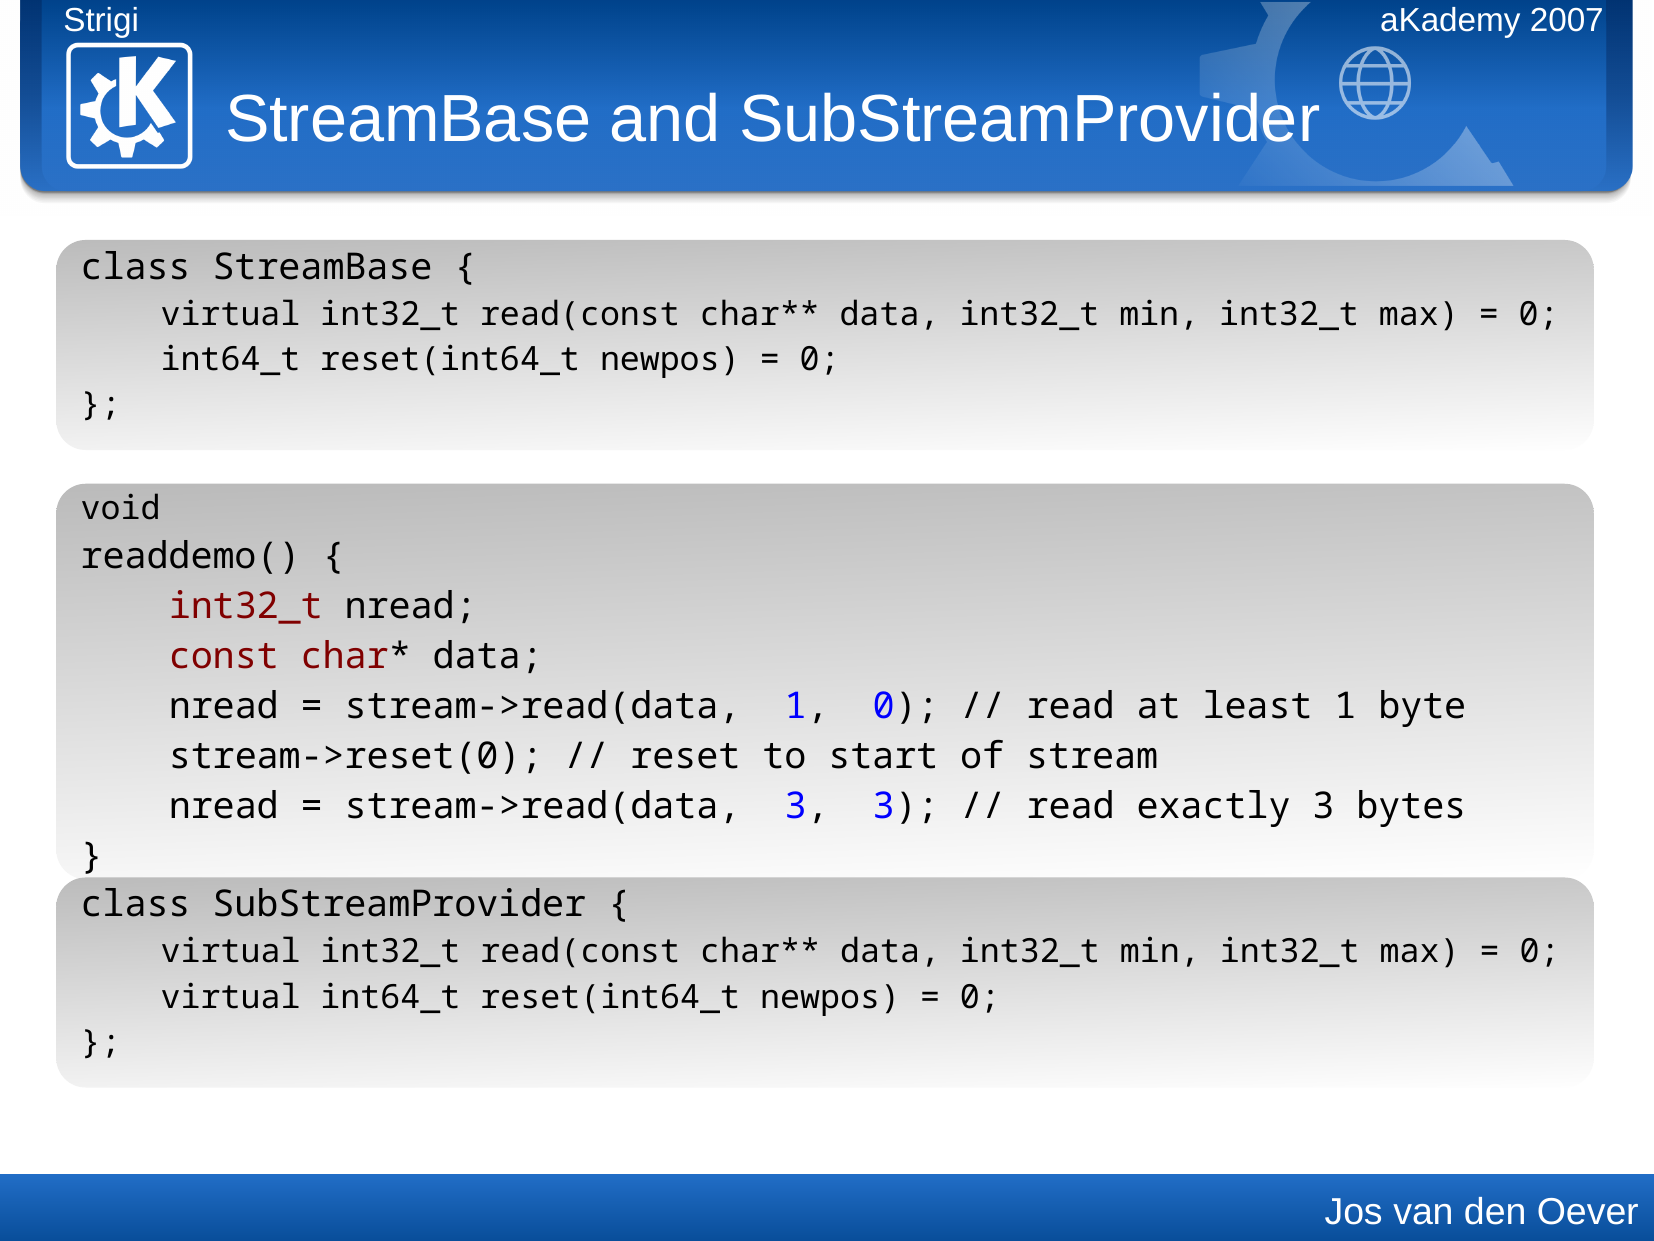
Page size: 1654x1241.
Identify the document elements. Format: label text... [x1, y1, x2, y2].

text_box class SubStreamProvider { virtual int32_t read(const char** data, int32_t min, int32_t max) = 0; virtual int64_t reset(int64_t newpos) = 0; }; [56, 877, 1594, 1088]
title StreamBase and SubStreamProvider [225, 56, 1571, 181]
picture [0, 0, 1652, 216]
text_box class StreamBase { virtual int32_t read(const char** data, int32_t min, int32_t max) = 0; int64_t reset(int64_t newpos) = 0; }; [56, 239, 1594, 451]
text_box void readdemo() { int32_t nread; const char* data; nread = stream->read(data, 1, 0); // read at least 1 byte stream->reset(0); // reset to start of stream nread = stream->read(data, 3, 3); // read exactly 3 bytes } [56, 483, 1594, 844]
